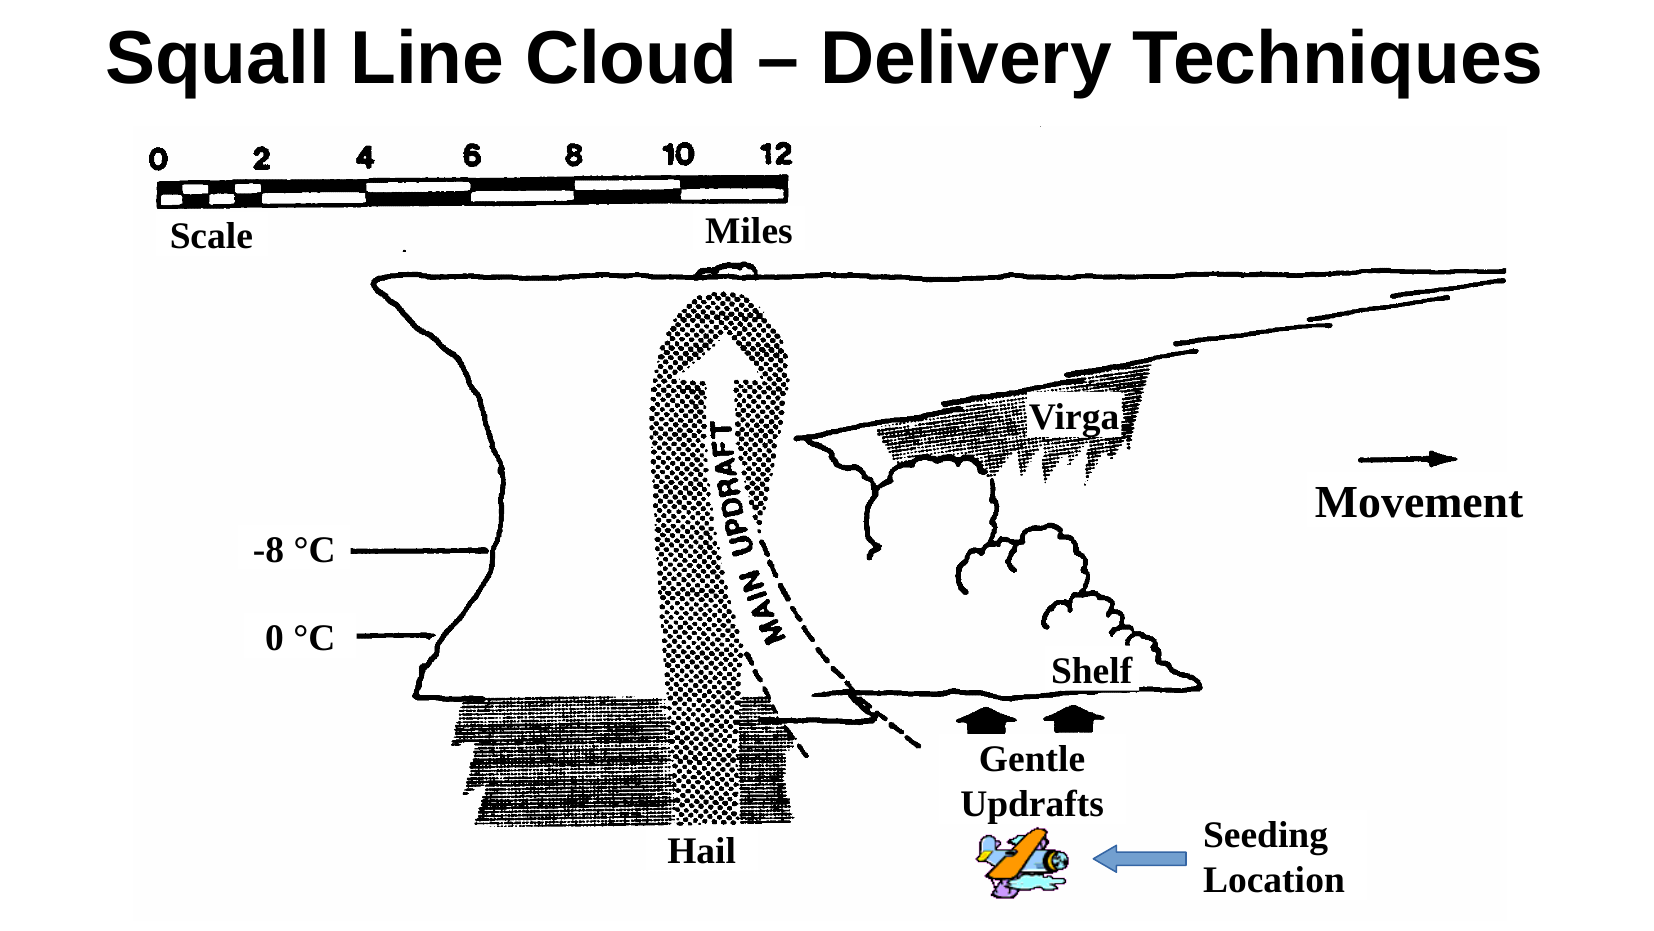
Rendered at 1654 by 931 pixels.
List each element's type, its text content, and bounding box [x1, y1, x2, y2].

text_box Hail [645, 825, 759, 871]
text_box Movement [1307, 471, 1532, 528]
text_box Virga [1027, 391, 1122, 437]
text_box Scale [155, 211, 268, 257]
text_box 0 °C [244, 613, 357, 659]
text_box -8 °C [238, 524, 351, 570]
picture [133, 126, 1507, 921]
text_box Miles [692, 205, 806, 251]
text_box [1093, 845, 1187, 873]
text_box Seeding Location [1180, 809, 1368, 900]
text_box Shelf [1044, 645, 1140, 691]
text_box Squall Line Cloud – Delivery Techniques [0, 0, 1654, 107]
text_box Gentle Updrafts [938, 734, 1126, 825]
